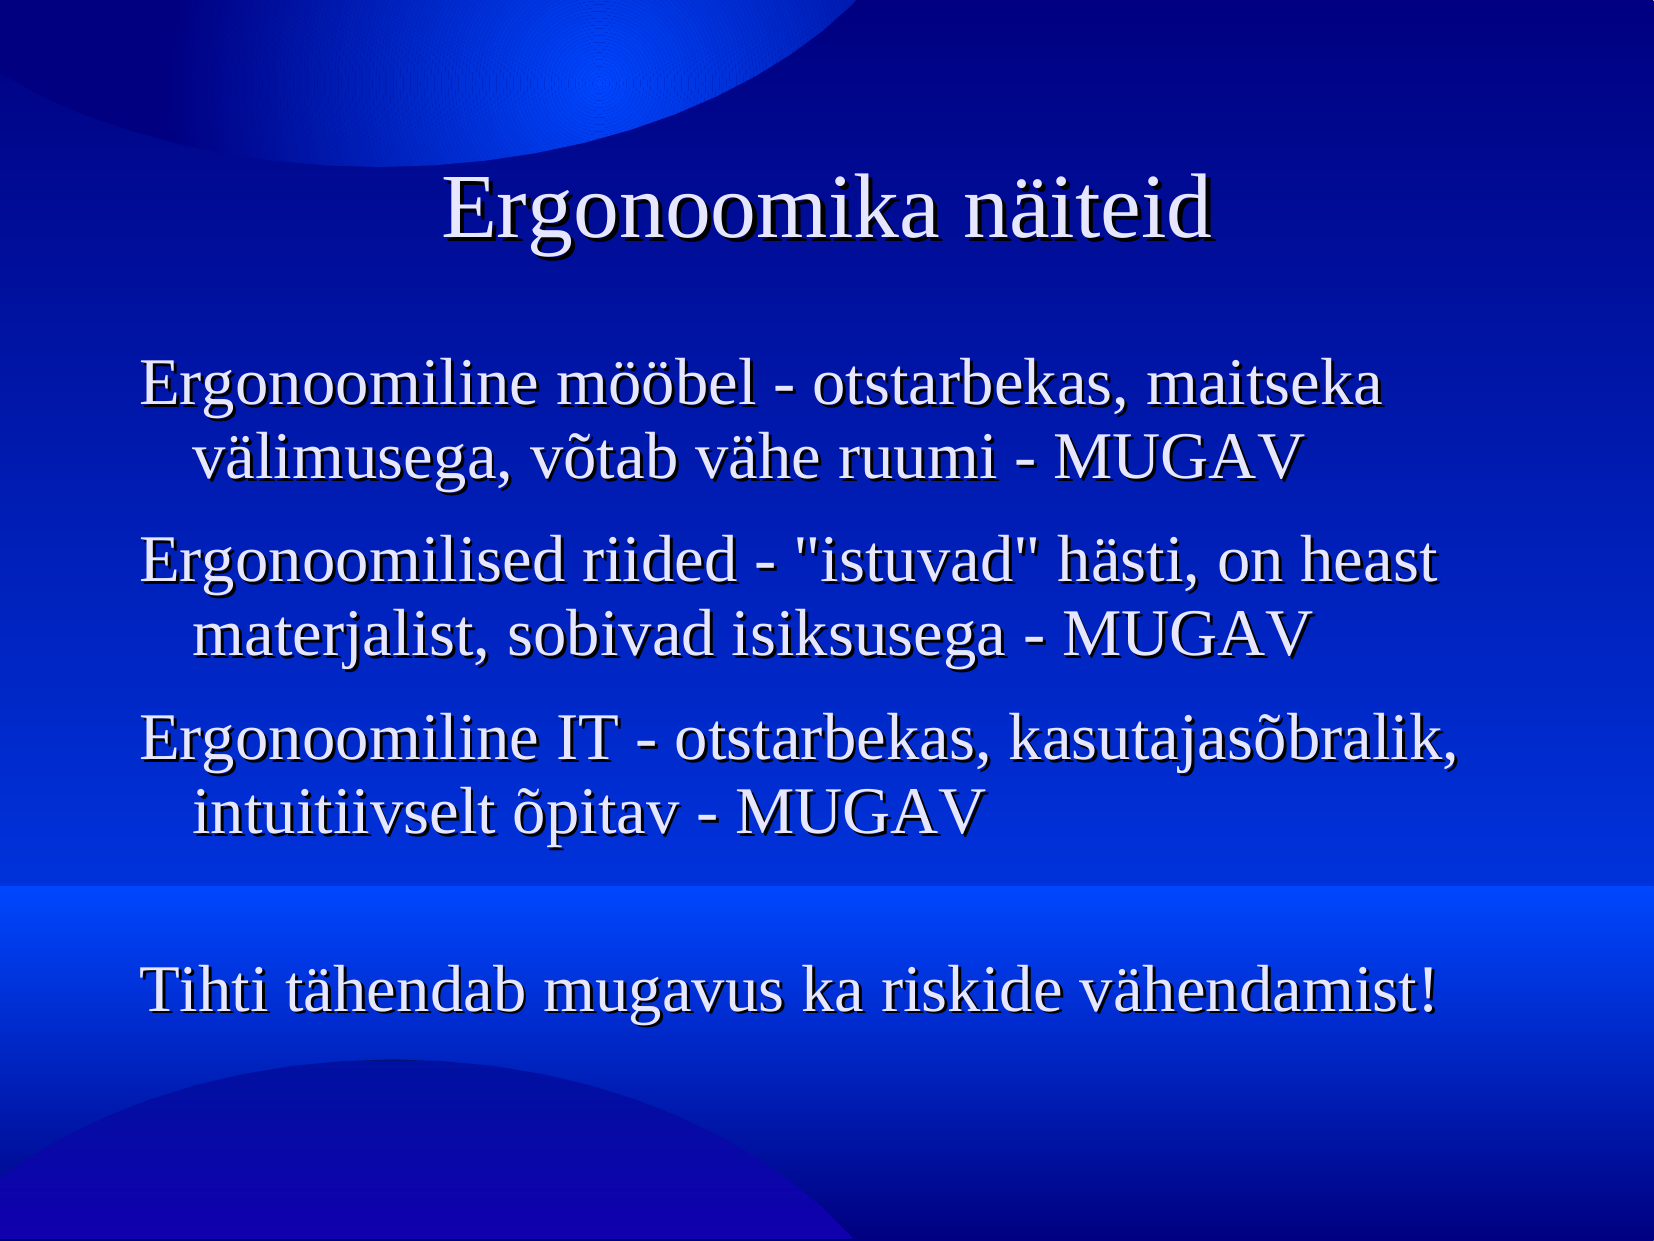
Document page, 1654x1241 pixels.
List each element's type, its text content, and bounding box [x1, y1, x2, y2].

list Ergonoomiline mööbel - otstarbekas, maitseka välimusega, võtab vähe ruumi - MUGAV Ergonoomilised riided - "istuvad" hästi, on heast materjalist, sobivad isiksusega - MUGAV Ergonoomiline IT - otstarbekas, kasutajasõbralik, intuitiivselt õpitav - MUGAV Tihti tähendab mugavus ka riskide vähendamist! [121, 344, 1534, 1127]
title Ergonoomika näiteid [121, 102, 1534, 311]
